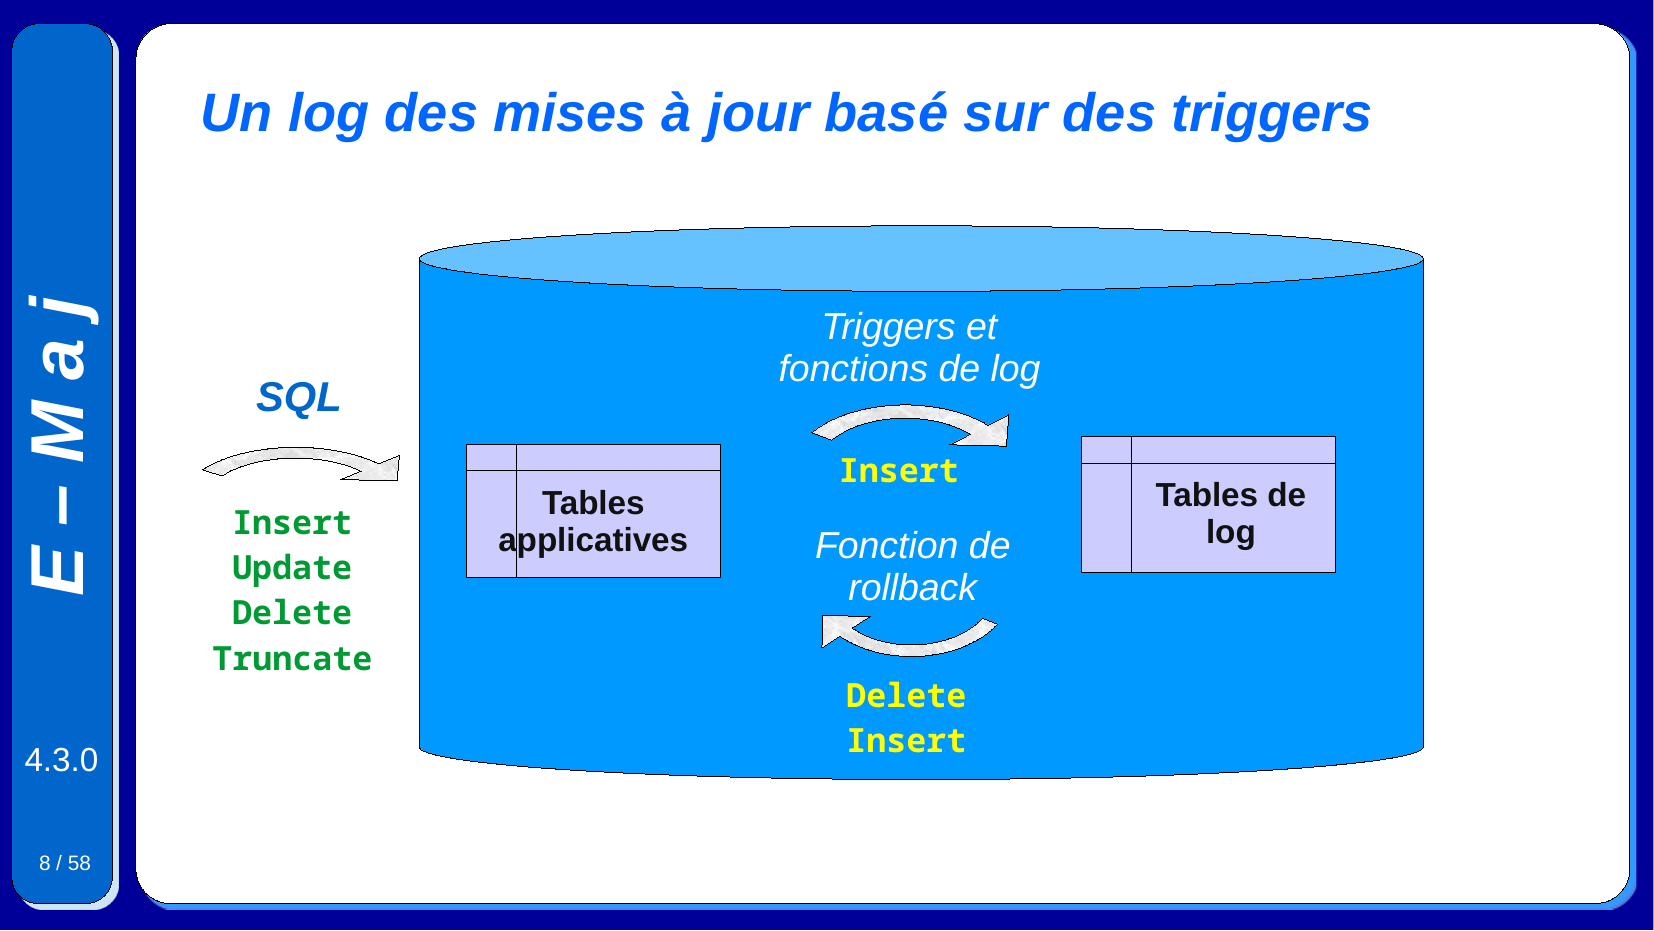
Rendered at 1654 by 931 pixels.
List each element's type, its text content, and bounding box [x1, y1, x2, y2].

text_box Insert [817, 439, 981, 494]
text_box Fonction de rollback [755, 516, 1070, 616]
text_box Tables applicatives [448, 476, 739, 569]
text_box [202, 447, 400, 481]
text_box [419, 260, 1424, 780]
text_box Insert Update Delete Truncate [183, 491, 402, 661]
text_box Delete Insert [802, 664, 1010, 759]
text_box Triggers et fonctions de log [761, 298, 1058, 398]
text_box SQL [194, 366, 404, 428]
title Un log des mises à jour basé sur des triggers [200, 34, 1575, 191]
text_box Tables de log [1138, 468, 1323, 561]
